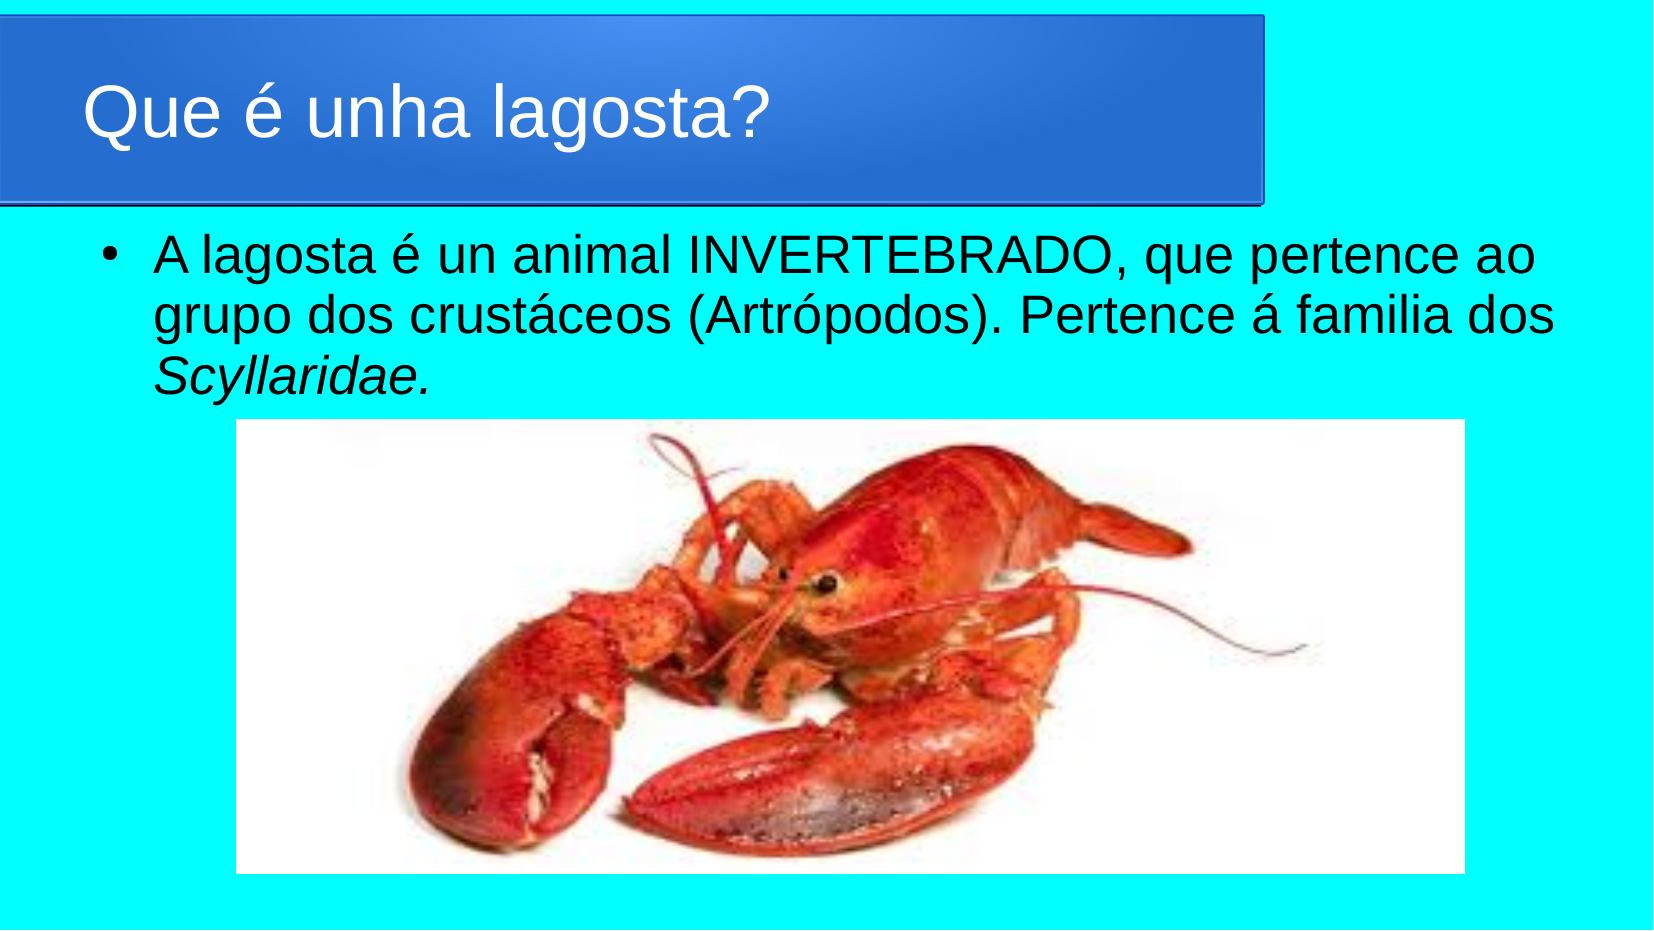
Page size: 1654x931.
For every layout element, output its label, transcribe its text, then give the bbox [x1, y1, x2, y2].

picture [236, 419, 1465, 875]
title Que é unha lagosta? [82, 35, 1235, 189]
list A lagosta é un animal INVERTEBRADO, que pertence ao grupo dos crustáceos (Artrópodos). Pertence á familia dos Scyllaridae. [82, 224, 1571, 764]
